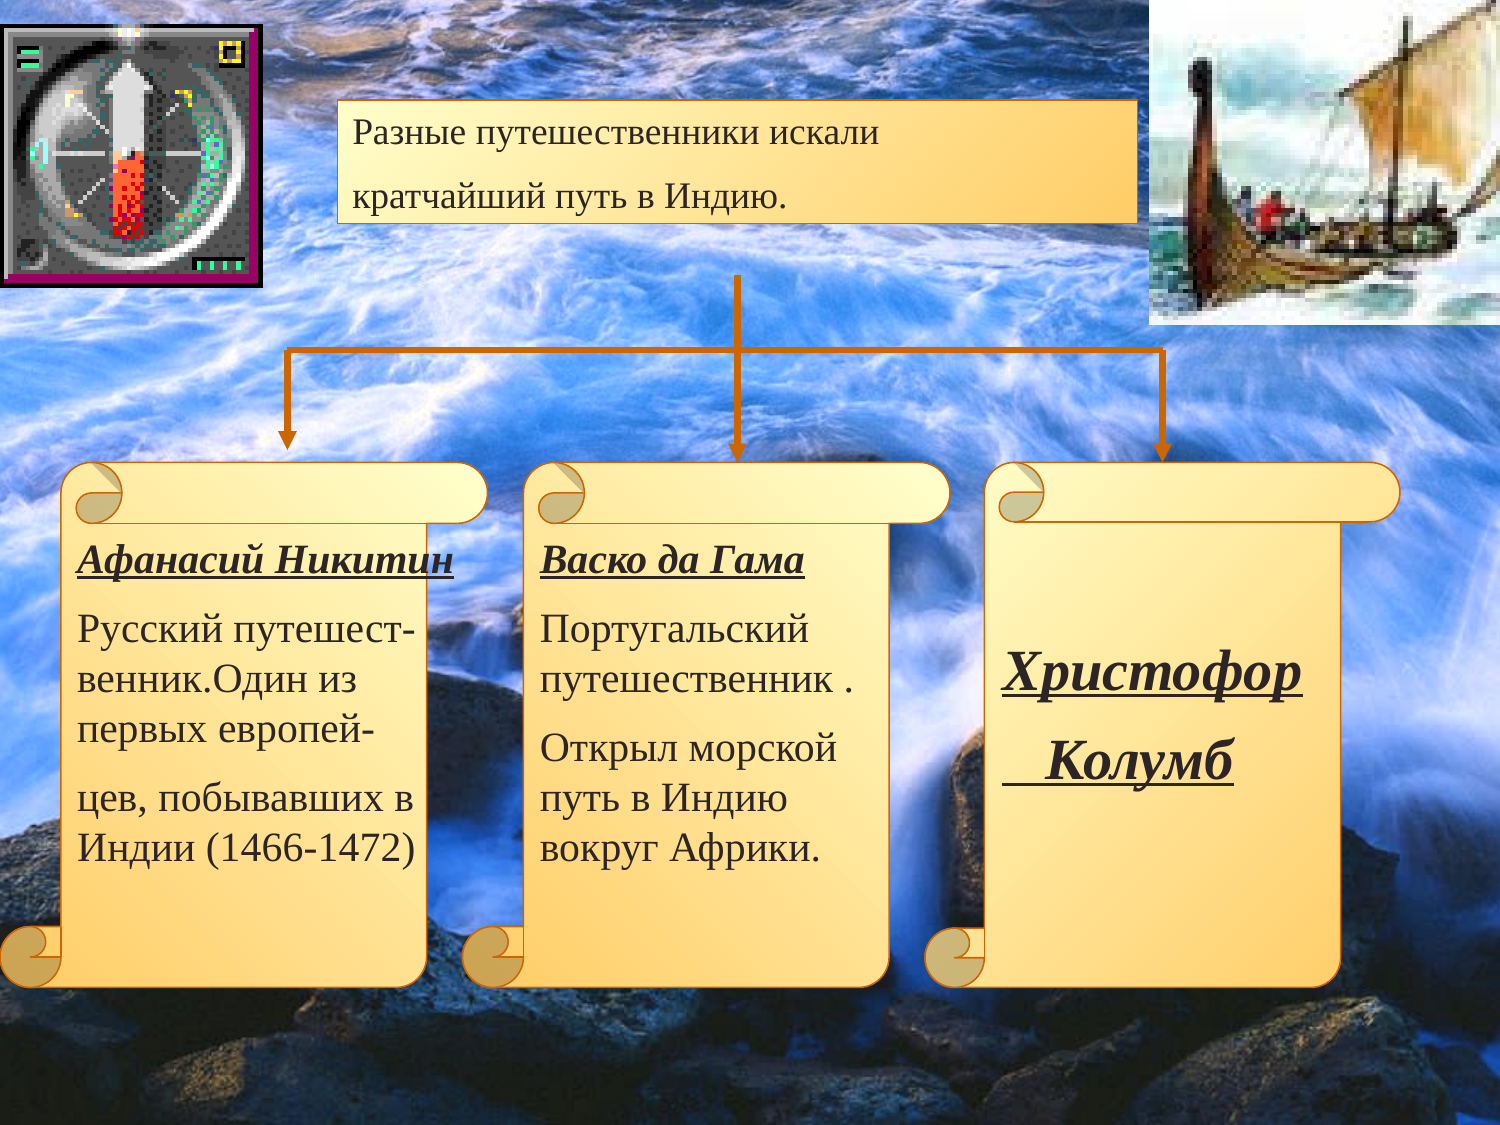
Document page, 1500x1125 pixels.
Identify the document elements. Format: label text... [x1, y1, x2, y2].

text_box Христофор Колумб [987, 624, 1350, 799]
text_box Афанасий Никитин Русский путешест-венник.Один из первых европей- цев, побывавших в Индии (1466-1472) [62, 524, 513, 878]
text_box Васко да Гама Португальский путешественник . Открыл морской путь в Индию вокруг Африки. [524, 524, 913, 878]
text_box Разные путешественники искали кратчайший путь в Индию. [337, 99, 1138, 224]
picture [0, 0, 1500, 1125]
text_box [462, 462, 951, 988]
text_box [924, 462, 1400, 988]
text_box [0, 462, 488, 988]
